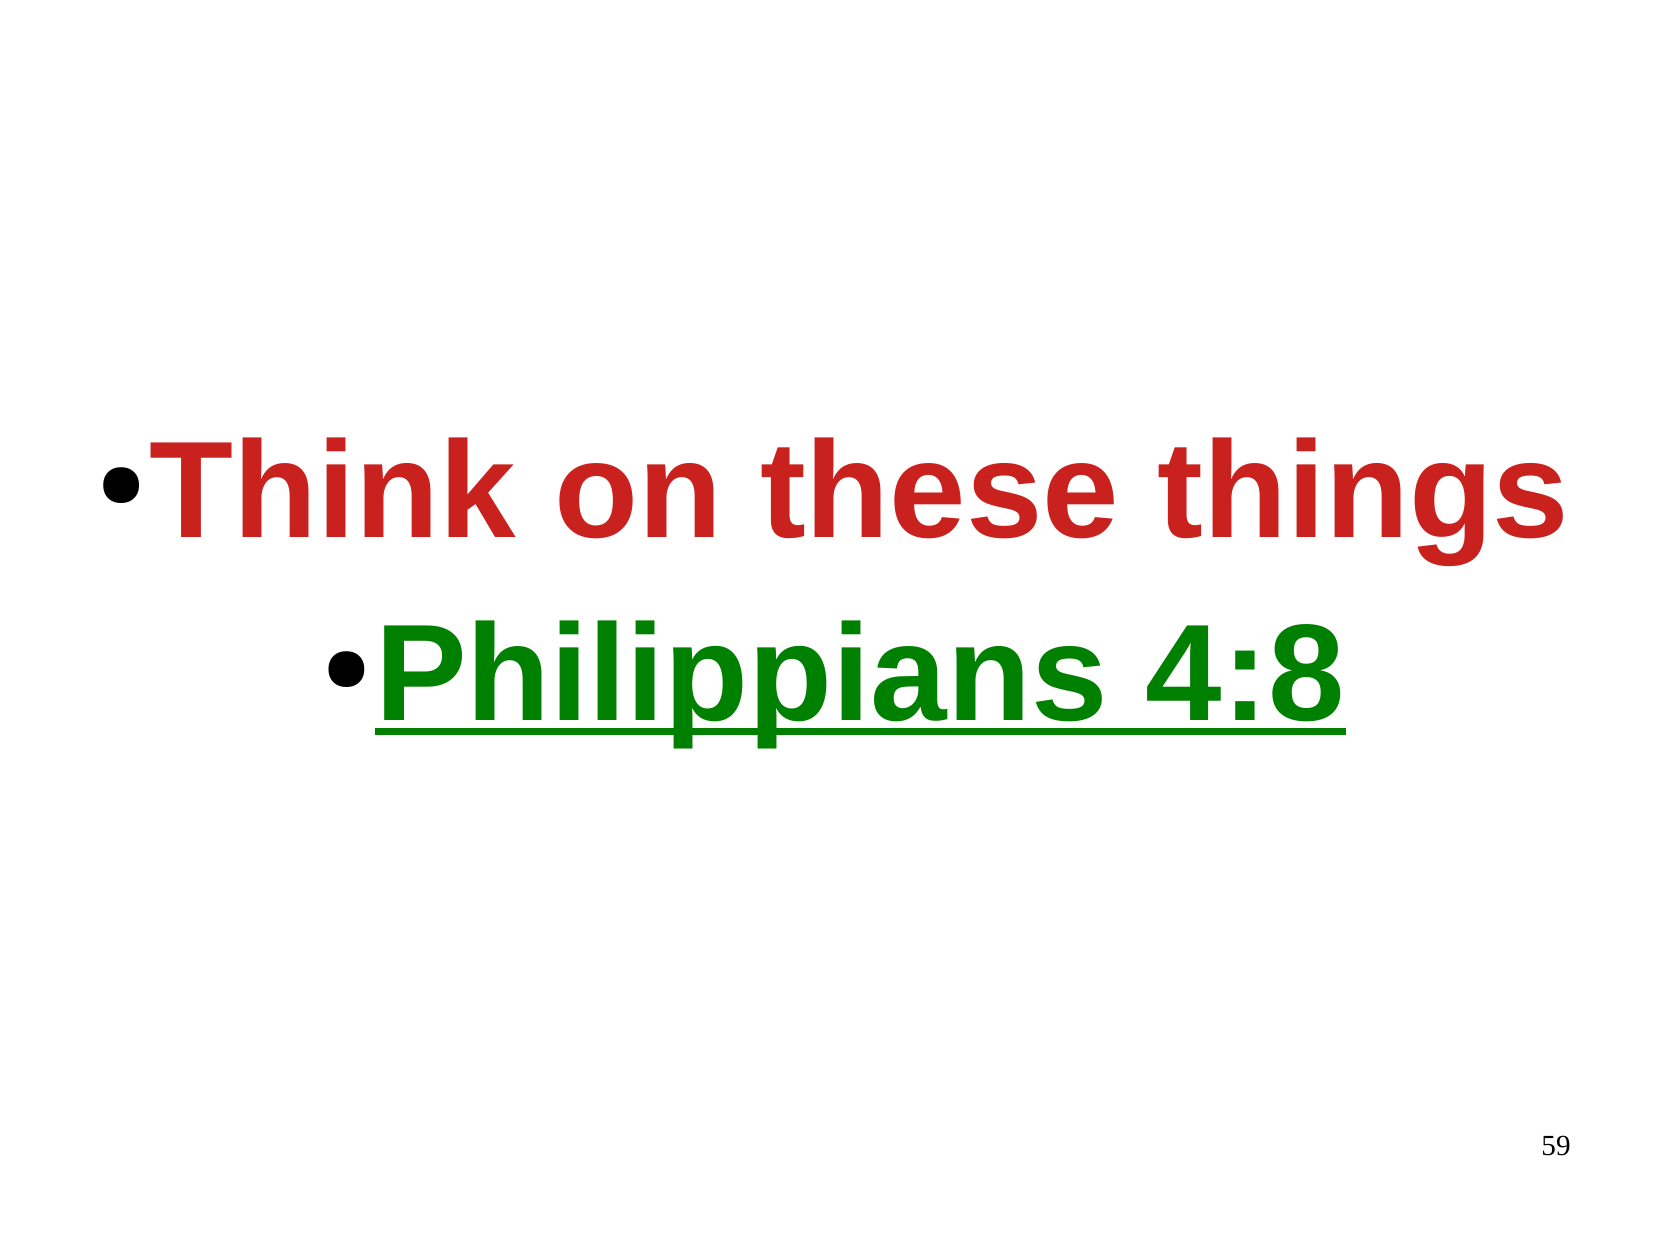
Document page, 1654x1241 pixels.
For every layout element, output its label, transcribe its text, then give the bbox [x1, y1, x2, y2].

list Think on these things Philippians 4:8 [37, 412, 1613, 788]
